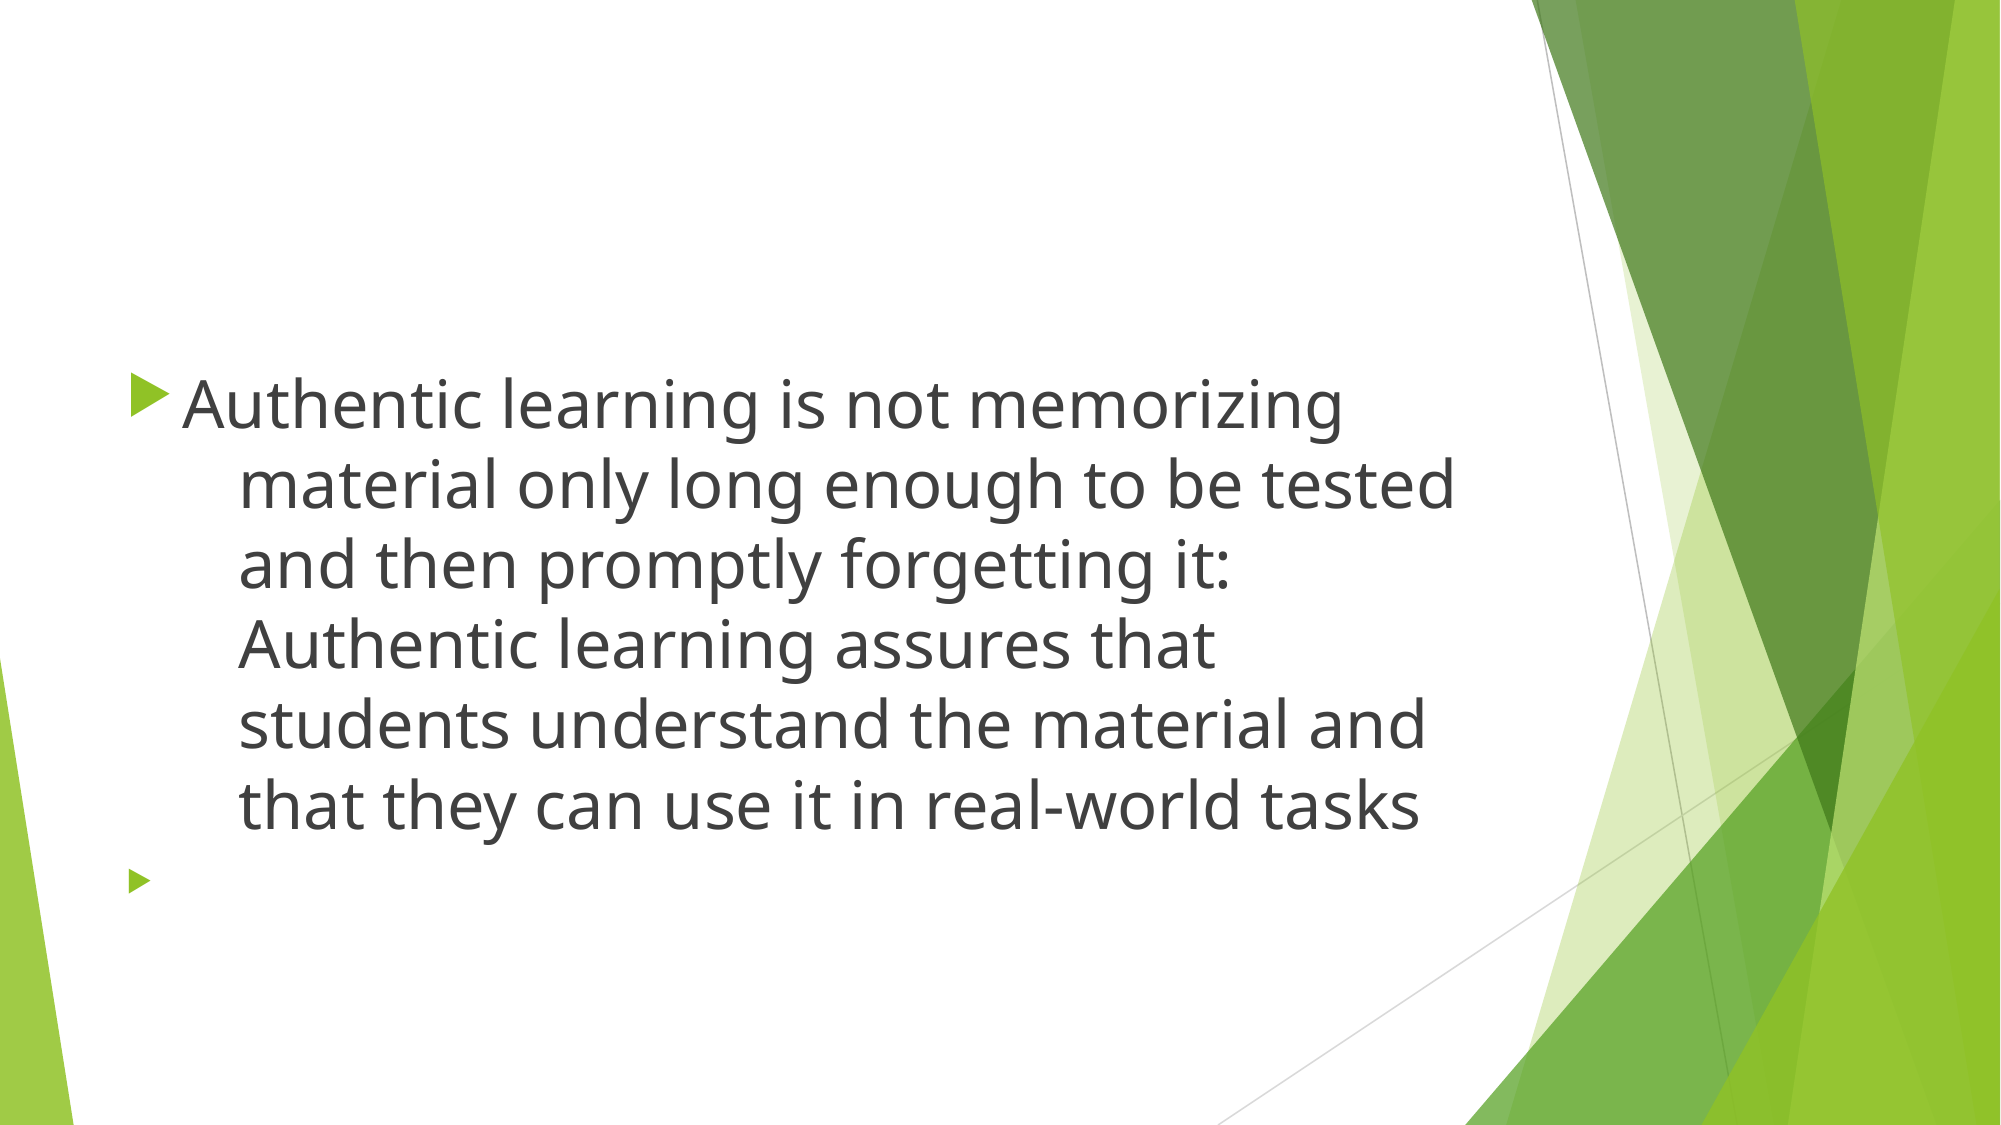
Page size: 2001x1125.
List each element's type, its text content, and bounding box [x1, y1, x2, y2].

list Authentic learning is not memorizing material only long enough to be tested and then promptly forgetting it: Authentic learning assures that students understand the material and that they can use it in real-world tasks [111, 354, 1522, 992]
